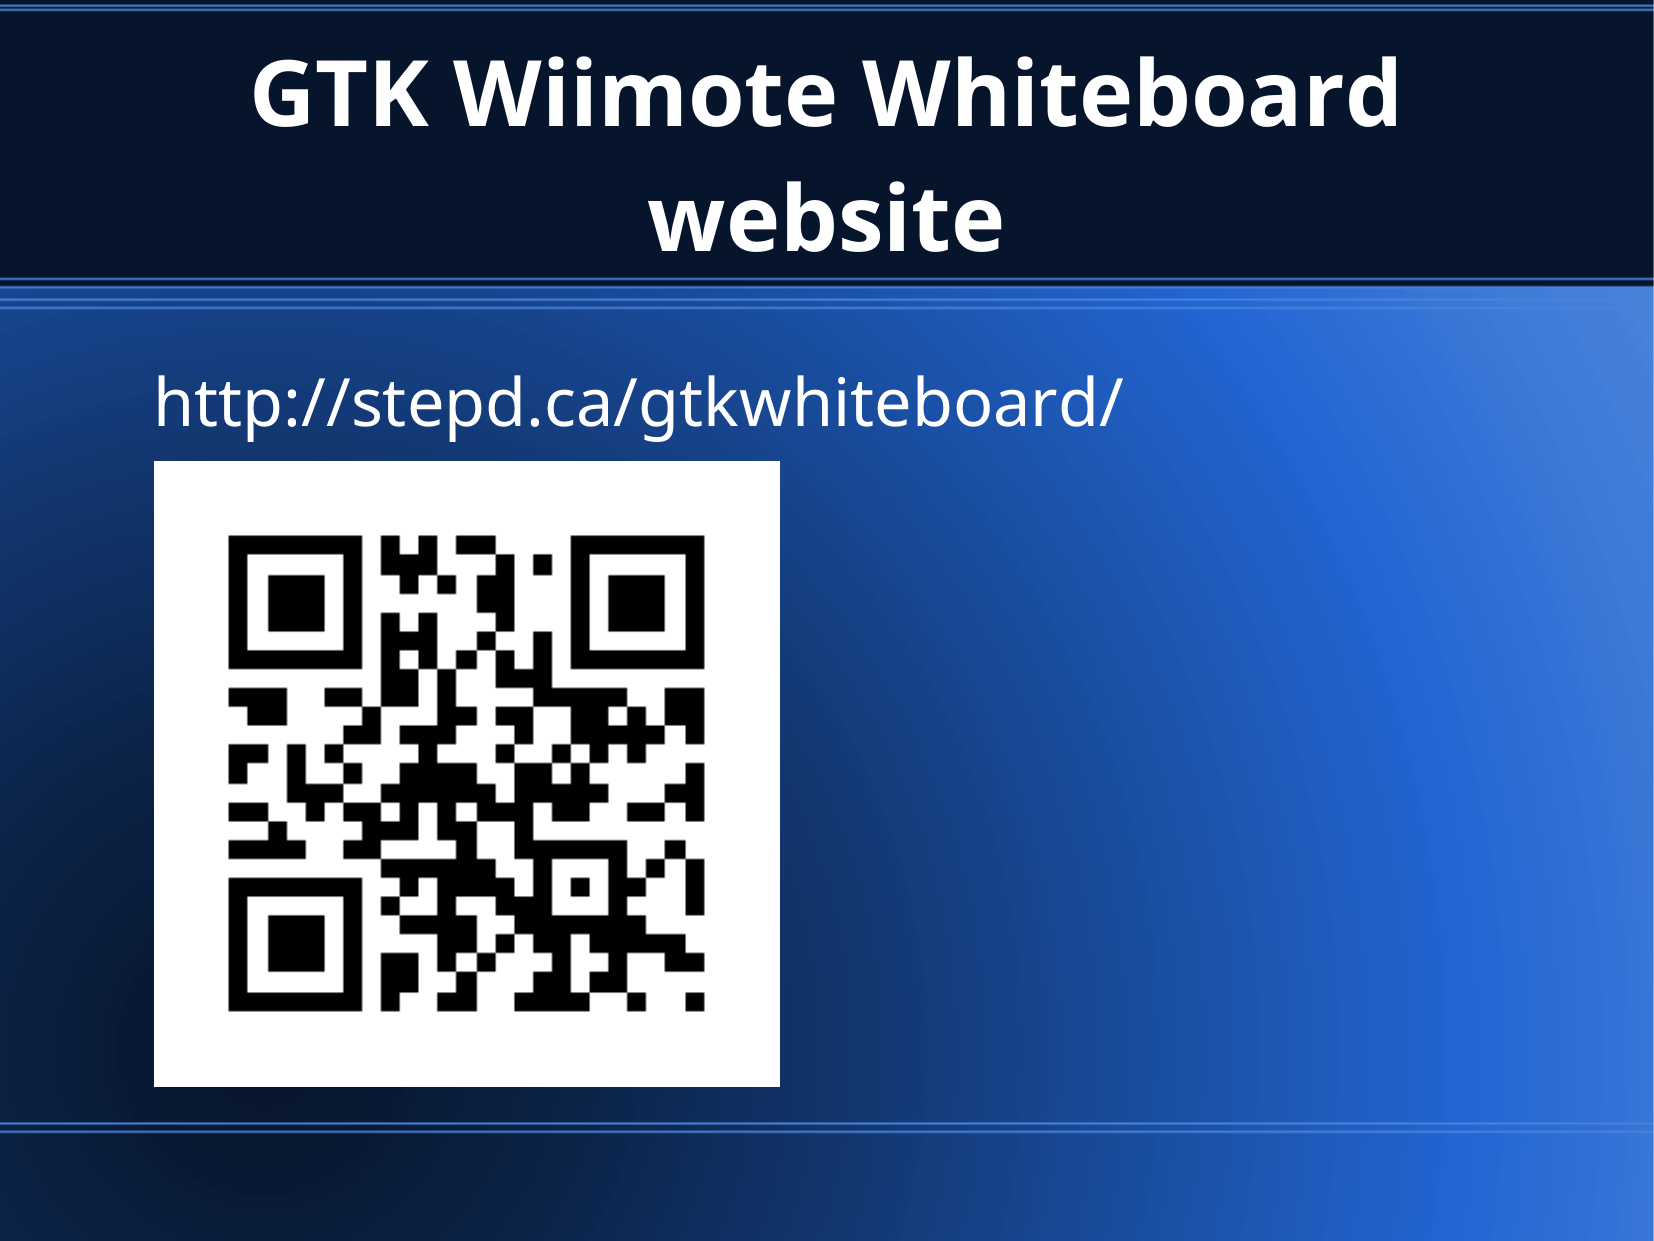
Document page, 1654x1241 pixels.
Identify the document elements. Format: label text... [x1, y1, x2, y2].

title GTK Wiimote Whiteboard website [82, 45, 1571, 261]
picture [0, 0, 1654, 1241]
list http://stepd.ca/gtkwhiteboard/ [82, 355, 1571, 1174]
